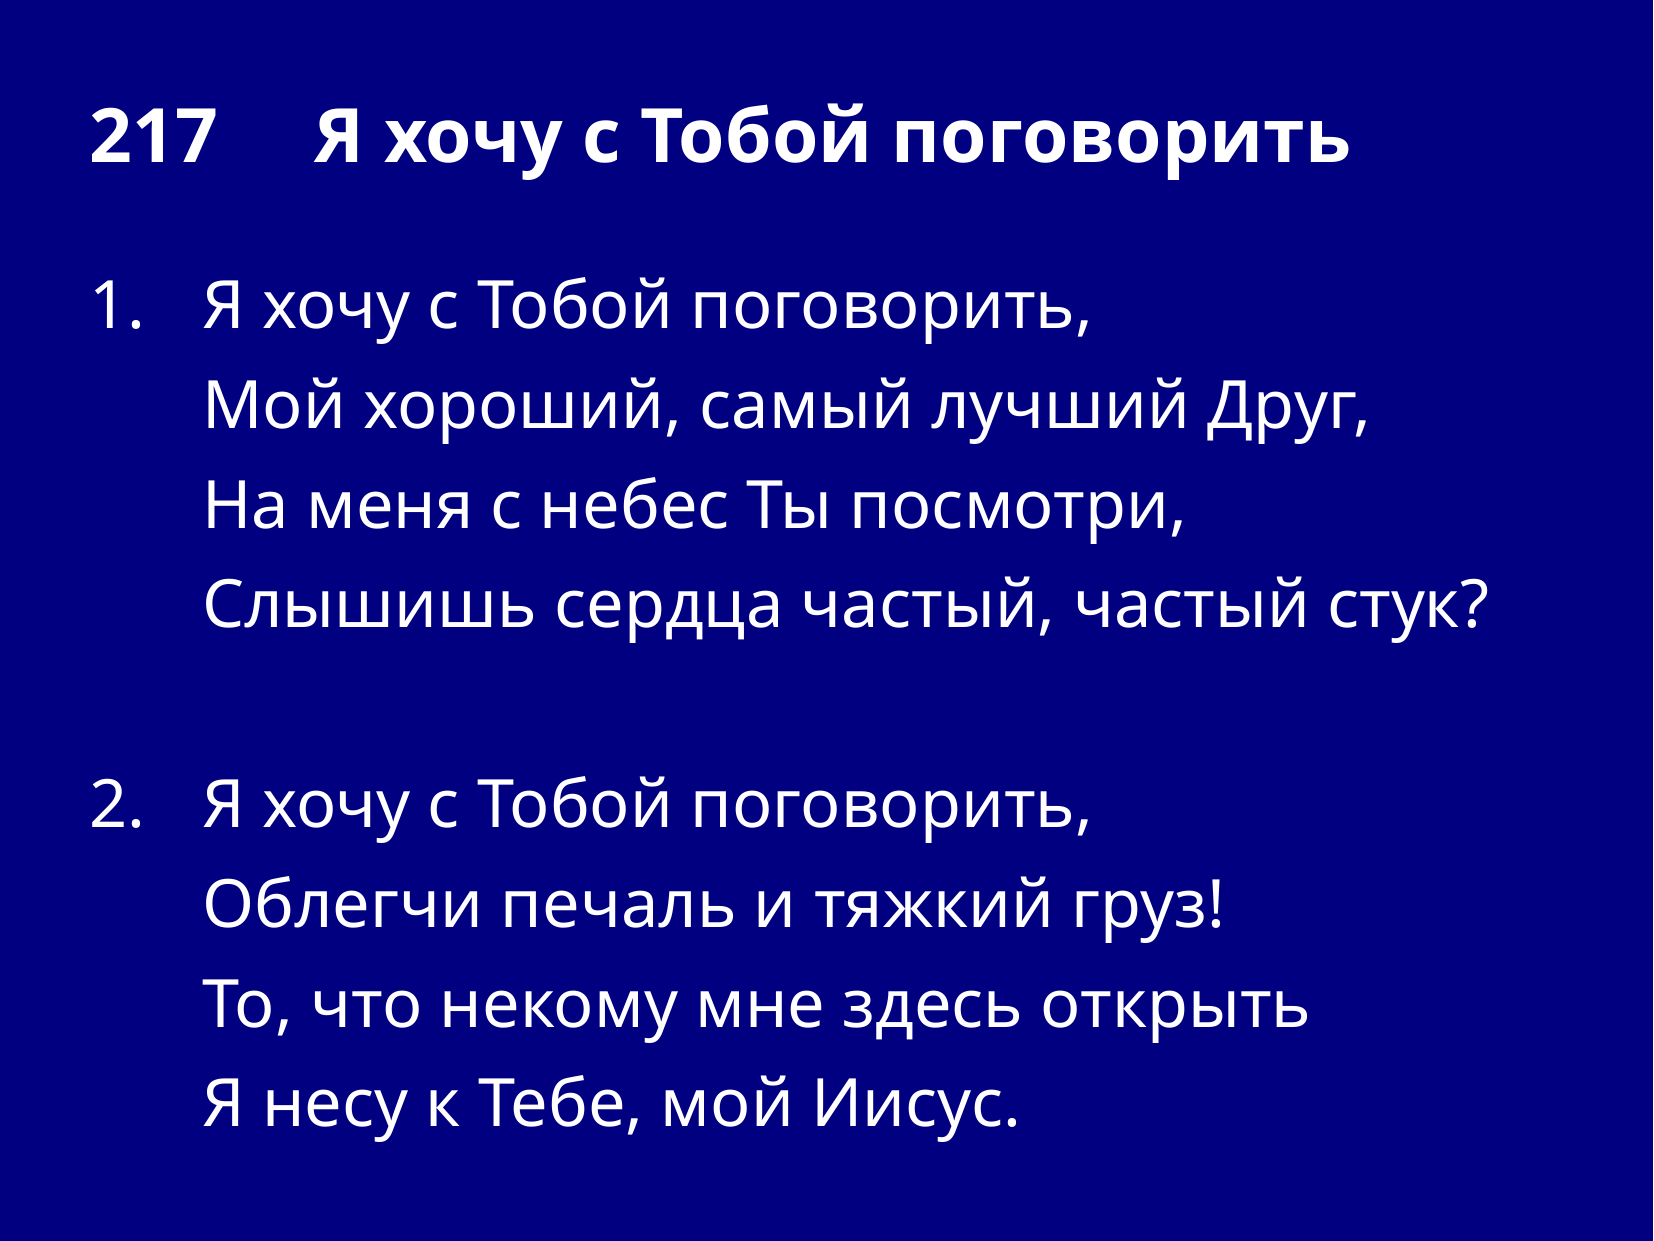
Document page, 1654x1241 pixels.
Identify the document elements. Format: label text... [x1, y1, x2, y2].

text_box 1. Я хочу с Тобой поговорить, Мой хороший, самый лучший Друг, На меня с небес Ты посмотри, Слышишь сердца частый, частый стук? 2. Я хочу с Тобой поговорить, Облегчи печаль и тяжкий груз! То, что некому мне здесь открыть Я несу к Тебе, мой Иисус. [75, 150, 1653, 1163]
text_box 217 Я хочу с Тобой поговорить [75, 75, 1576, 188]
